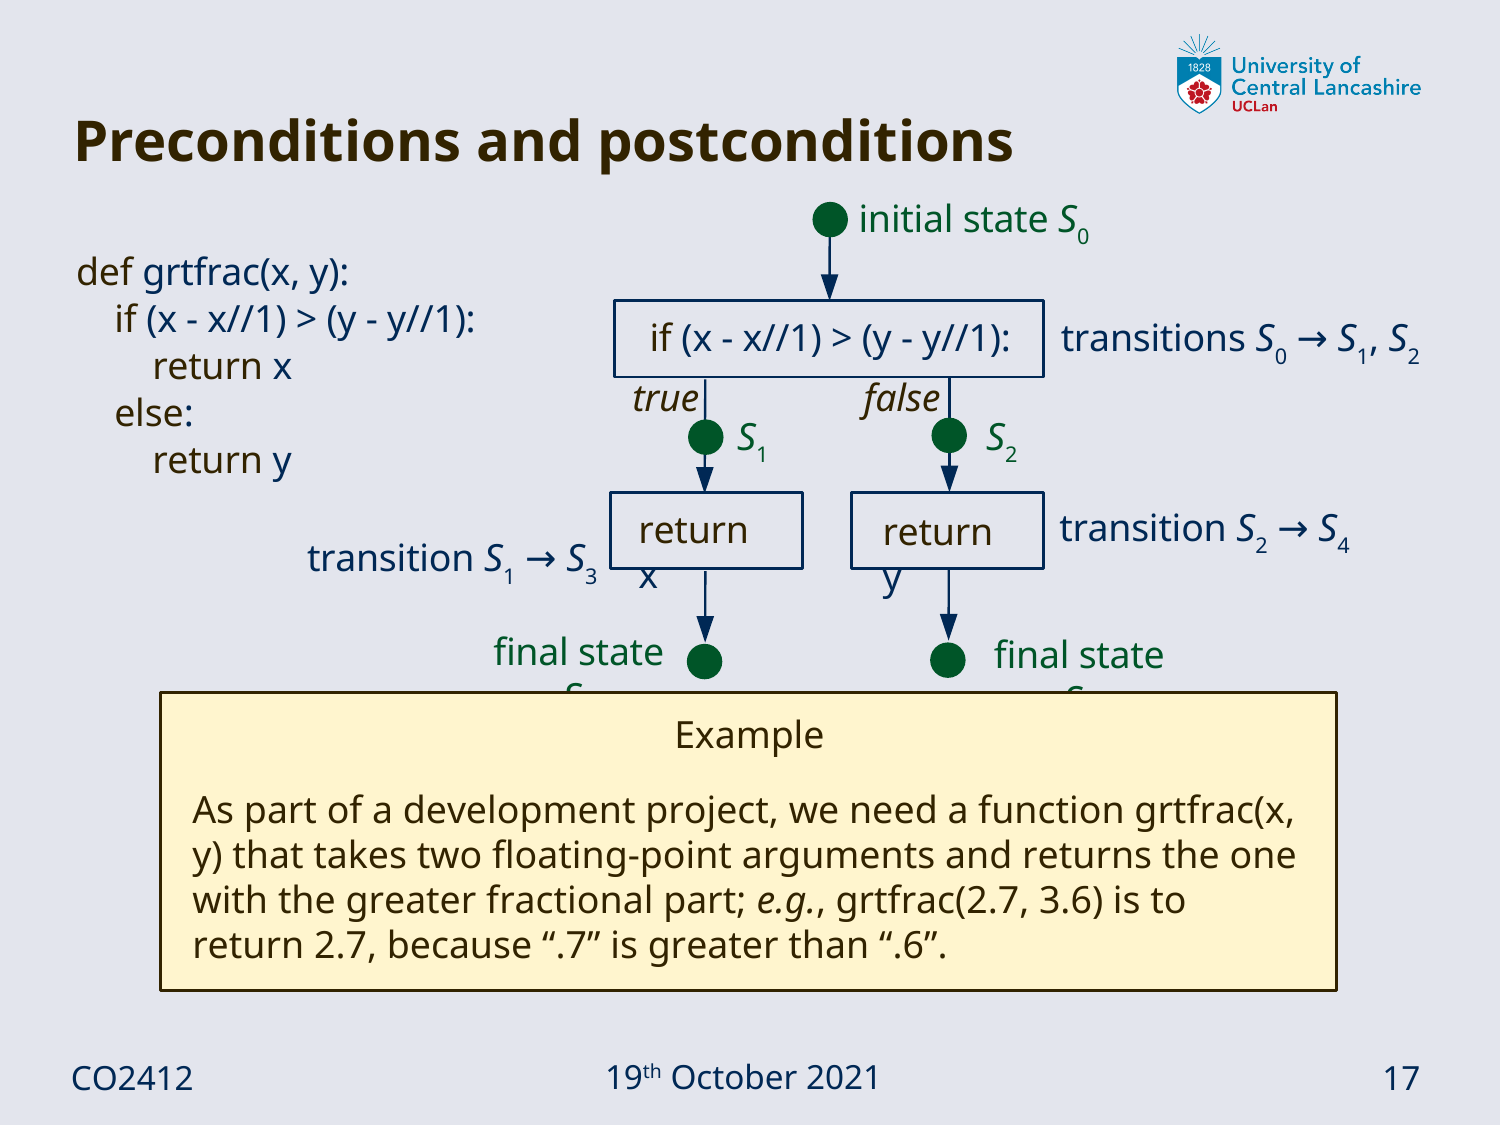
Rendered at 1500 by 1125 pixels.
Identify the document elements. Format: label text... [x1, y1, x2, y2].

text_box if (x - x//1) > (y - y//1): [616, 306, 1042, 367]
text_box [160, 692, 1337, 991]
text_box final state S4 [958, 623, 1200, 692]
text_box [931, 427, 964, 454]
text_box S2 [964, 405, 1040, 475]
text_box Example As part of a development project, we need a function grtfrac(x, y) that takes two floating-point arguments and returns the one with the greater fractional part; e.g., grtfrac(2.7, 3.6) is to return 2.7, because “.7” is greater than “.6”. [177, 703, 1322, 1005]
text_box final state S3 [458, 621, 700, 691]
text_box def grtfrac(x, y): if (x - x//1) > (y - y//1): return x else: return y [59, 240, 523, 511]
title Preconditions and postconditions [58, 93, 1475, 186]
text_box return x [623, 498, 785, 559]
text_box return y [867, 500, 1029, 561]
text_box [688, 427, 715, 455]
text_box S1 [715, 405, 791, 475]
text_box transitions S0 → S1, S2 [1040, 307, 1441, 377]
text_box initial state S0 [807, 187, 1141, 257]
picture [1177, 34, 1421, 93]
text_box transition S2 → S4 [1032, 496, 1377, 566]
text_box false [800, 366, 1004, 427]
text_box if (x - x//1) > (y - y//1): [603, 306, 613, 366]
text_box [930, 642, 958, 678]
text_box [700, 643, 723, 680]
text_box true [564, 366, 767, 427]
text_box transition S1 → S3 [280, 527, 625, 597]
